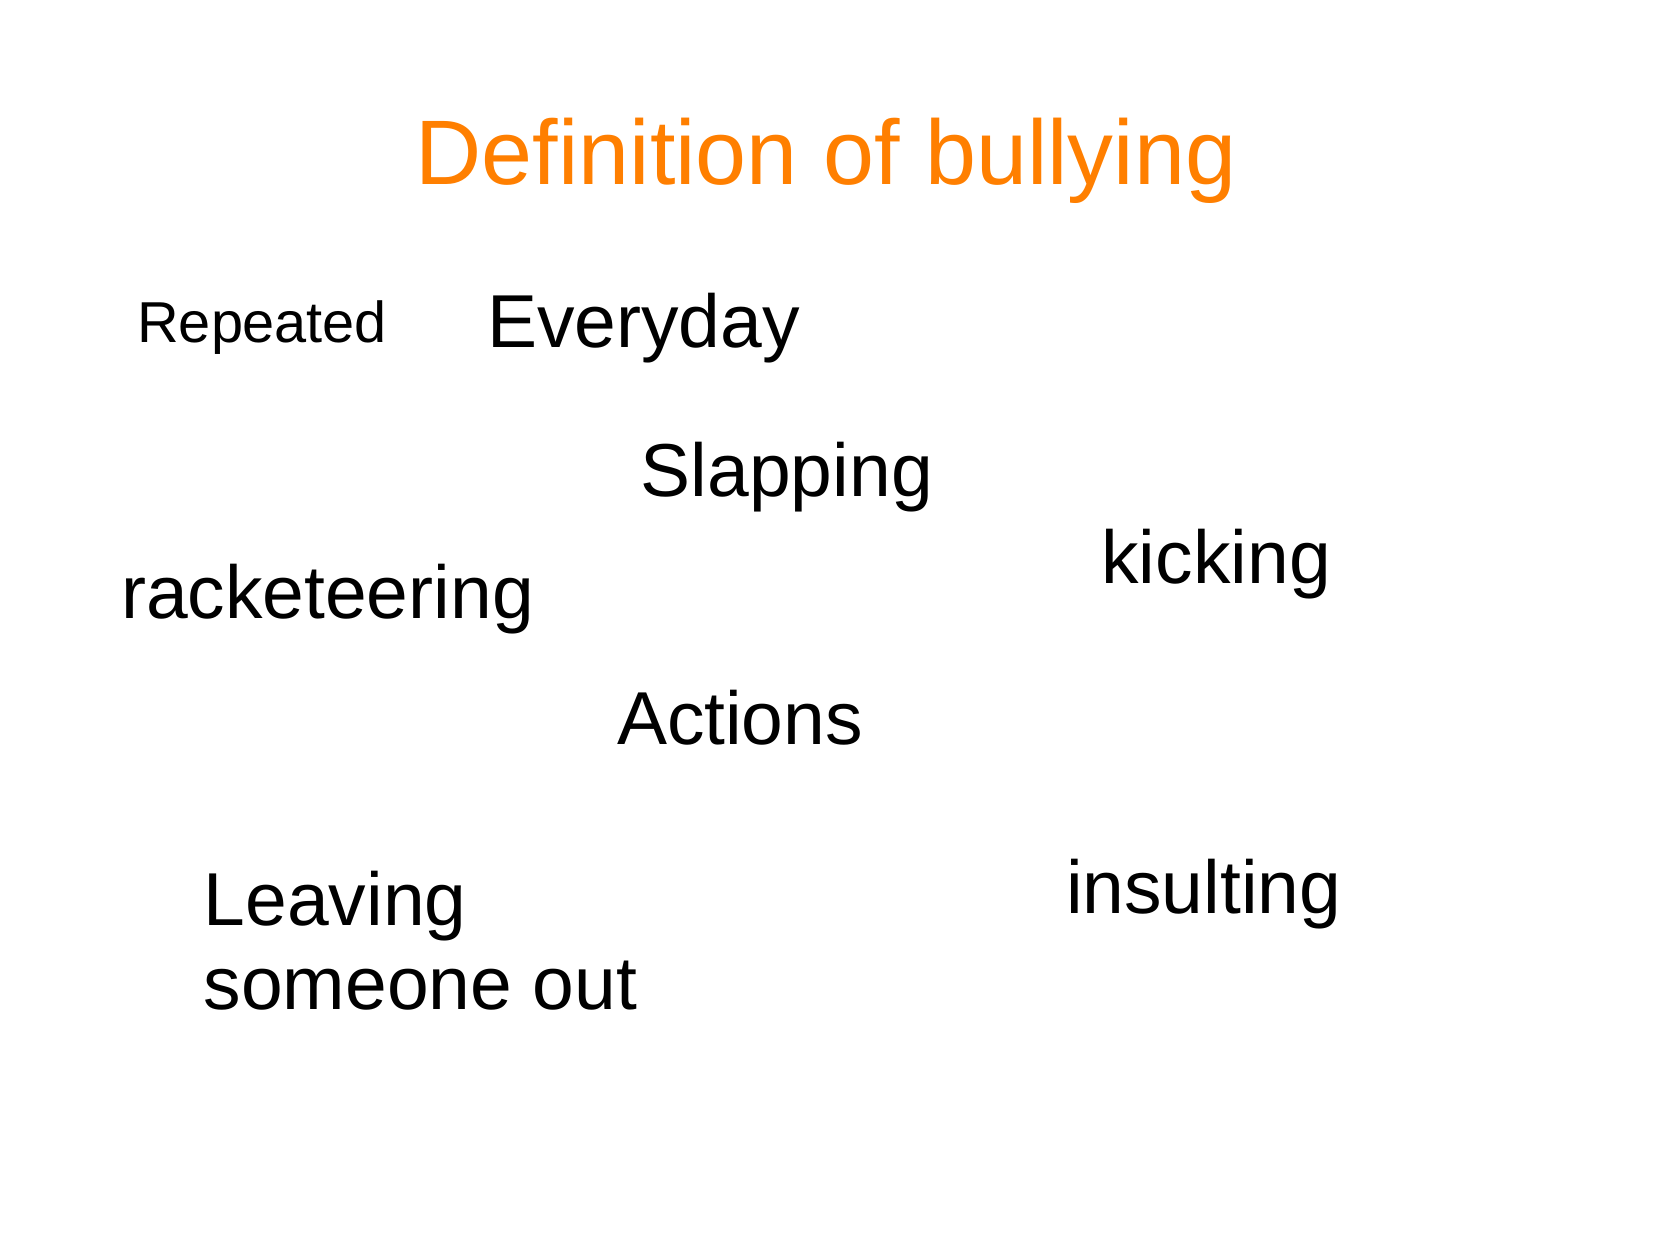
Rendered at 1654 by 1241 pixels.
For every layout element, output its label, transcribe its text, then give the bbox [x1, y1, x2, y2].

text_box Everyday [472, 271, 863, 378]
text_box Slapping [625, 420, 1123, 520]
list Repeated [82, 290, 438, 390]
title Definition of bullying [82, 49, 1571, 257]
text_box Leaving someone out [188, 850, 780, 1202]
text_box Actions [602, 668, 1241, 768]
text_box insulting [1051, 838, 1371, 938]
text_box racketeering [106, 543, 556, 727]
text_box kicking [1086, 507, 1583, 607]
